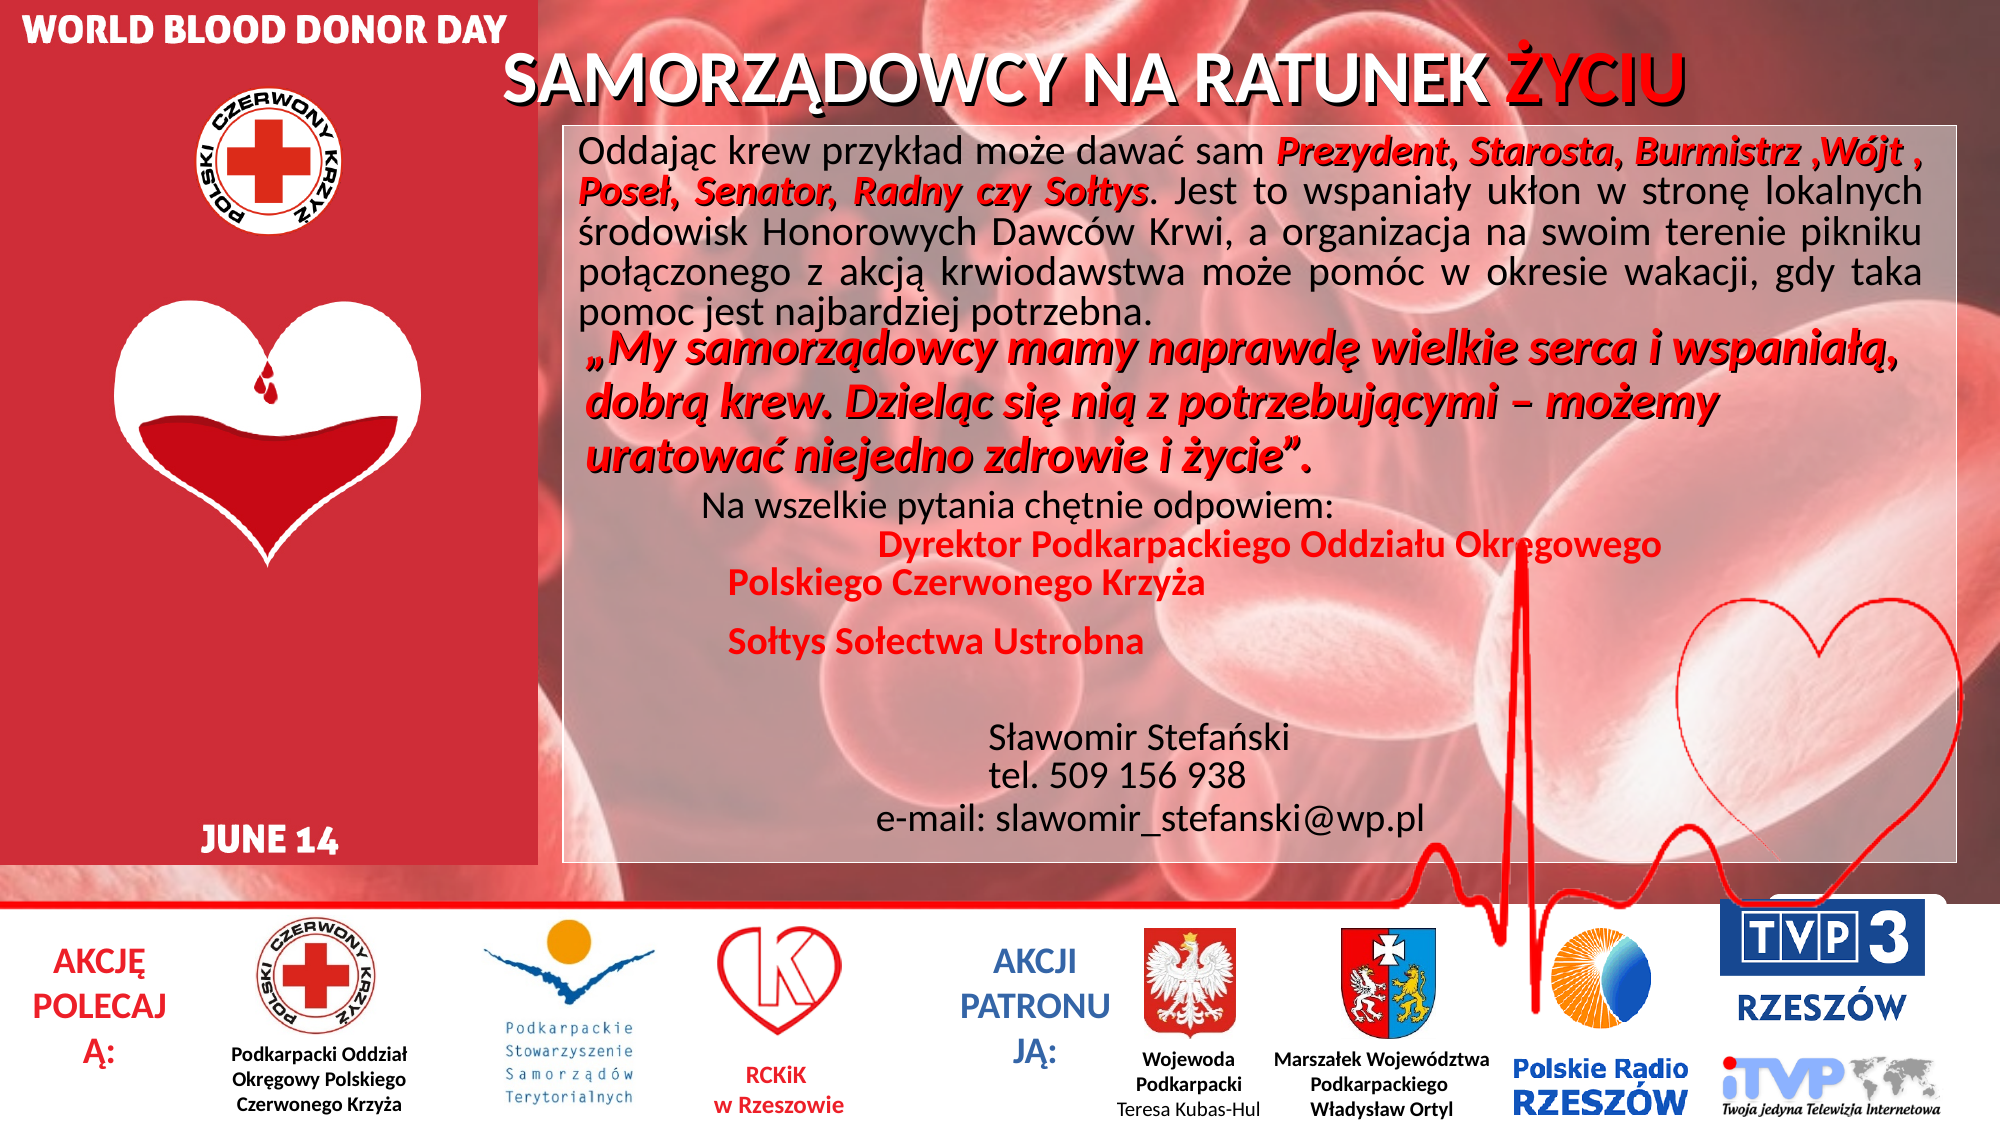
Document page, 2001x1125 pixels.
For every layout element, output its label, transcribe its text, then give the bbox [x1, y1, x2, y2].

text_box RCKiK w Rzeszowie [688, 1051, 871, 1125]
text_box Podkarpacki Oddział Okręgowy Polskiego Czerwonego Krzyża [208, 1044, 430, 1124]
text_box Marszałek Województwa Podkarpackiego Władysław Ortyl [1284, 1044, 1508, 1125]
text_box Samorządowcy na ratunek ŻYCIU [362, 8, 1827, 150]
text_box [1508, 1044, 2000, 1125]
text_box [90, 1044, 97, 1054]
list Oddając krew przykład może dawać sam Prezydent, Starosta, Burmistrz ,Wójt , Poseł, Senator, Radny czy Sołtys. Jest to wspaniały ukłon w stronę lokalnych środowisk Honorowych Dawców Krwi, a organizacja na swoim terenie pikniku połączonego z akcją krwiodawstwa może pomóc w okresie wakacji, gdy taka pomoc jest najbardziej potrzebna. Na wszelkie pytania chętnie odpowiem: Dyrektor Podkarpackiego Oddziału Okręgowego Polskiego Czerwonego Krzyża Sołtys Sołectwa Ustrobna Sławomir Stefański tel. 509 156 938 e-mail: slawomir_stefanski@wp.pl [562, 125, 1957, 531]
text_box [0, 1044, 1094, 1125]
text_box [1032, 1044, 1039, 1054]
text_box „My samorządowcy mamy naprawdę wielkie serca i wspaniałą, dobrą krew. Dzieląc się nią z potrzebującymi – możemy uratować niejedno zdrowie i życie”. [570, 313, 1942, 490]
picture [0, 0, 2000, 1120]
picture [1720, 1054, 1947, 1117]
text_box Wojewoda Podkarpacki Teresa Kubas-Hul [1094, 1044, 1284, 1125]
